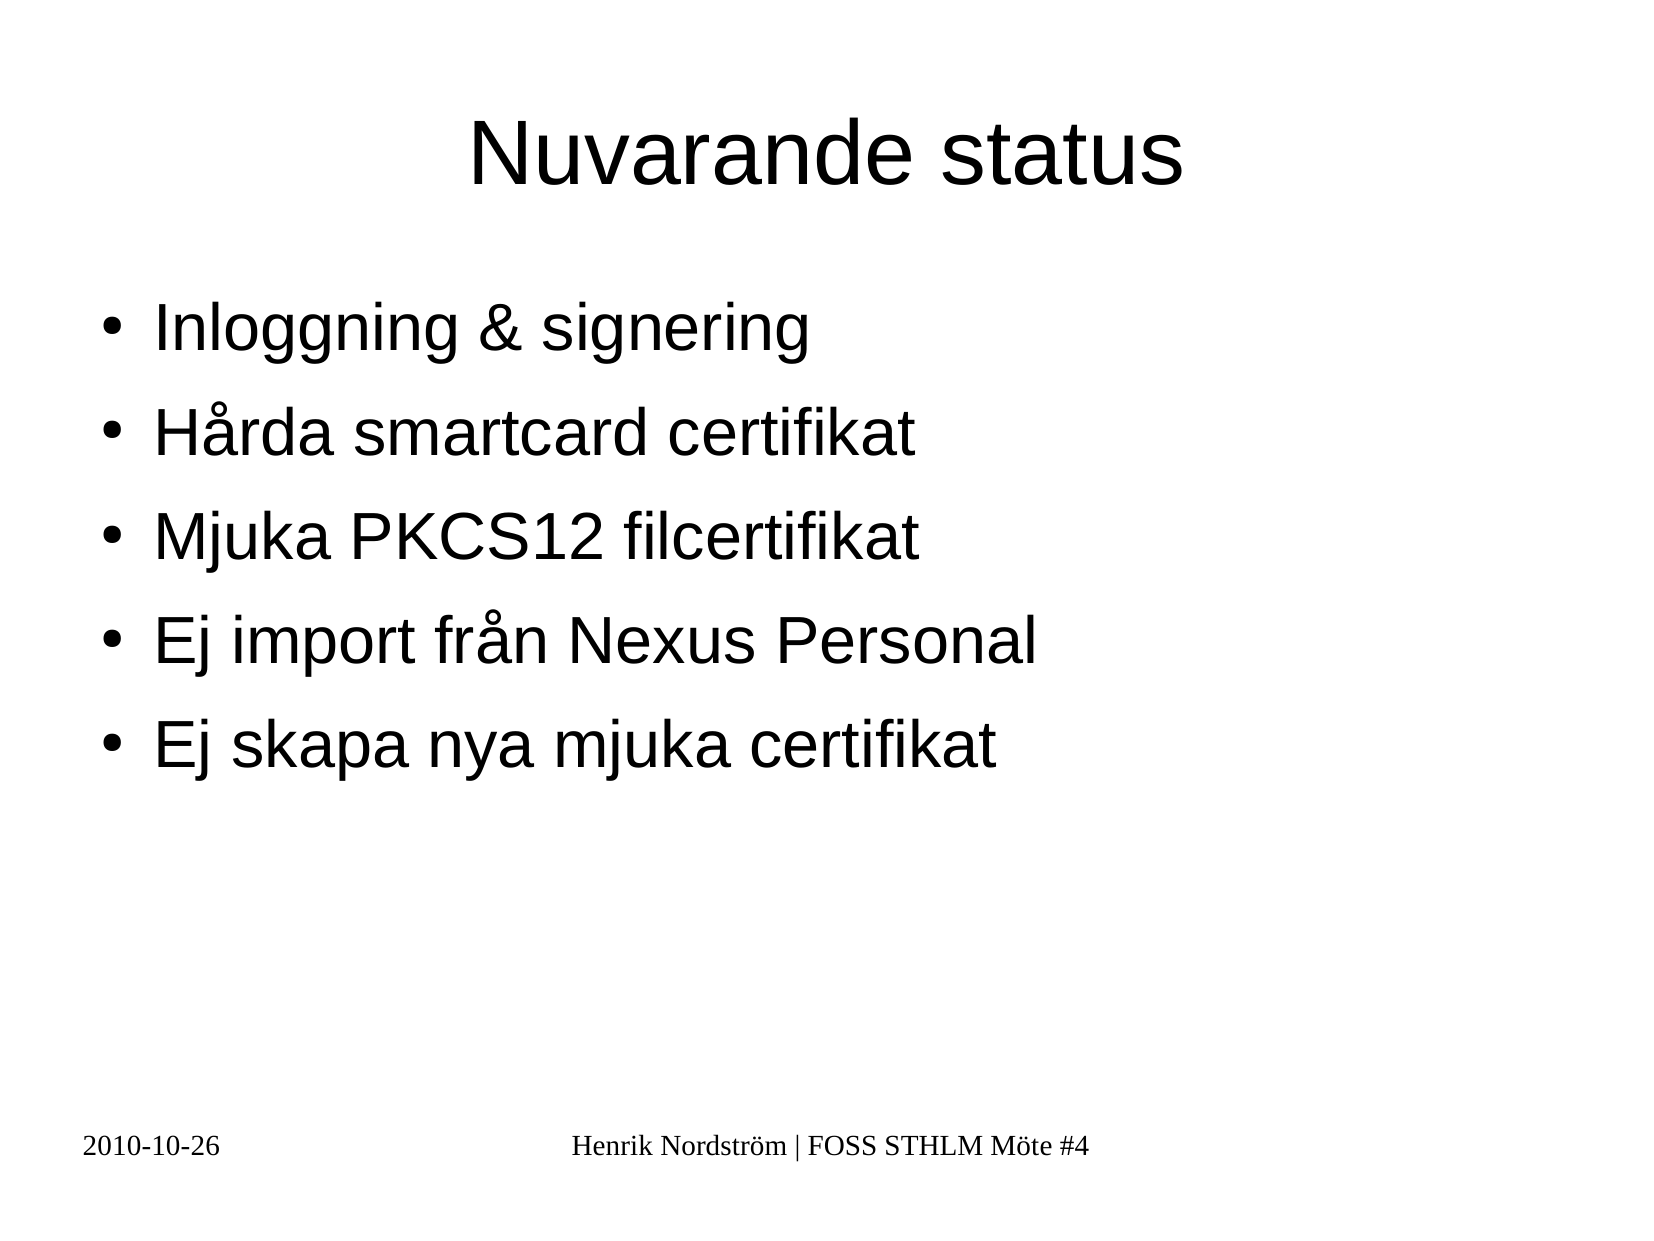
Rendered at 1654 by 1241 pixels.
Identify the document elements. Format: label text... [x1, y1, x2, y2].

list Inloggning & signering Hårda smartcard certifikat Mjuka PKCS12 filcertifikat Ej import från Nexus Personal Ej skapa nya mjuka certifikat [82, 290, 1571, 1094]
title Nuvarande status [82, 56, 1571, 250]
